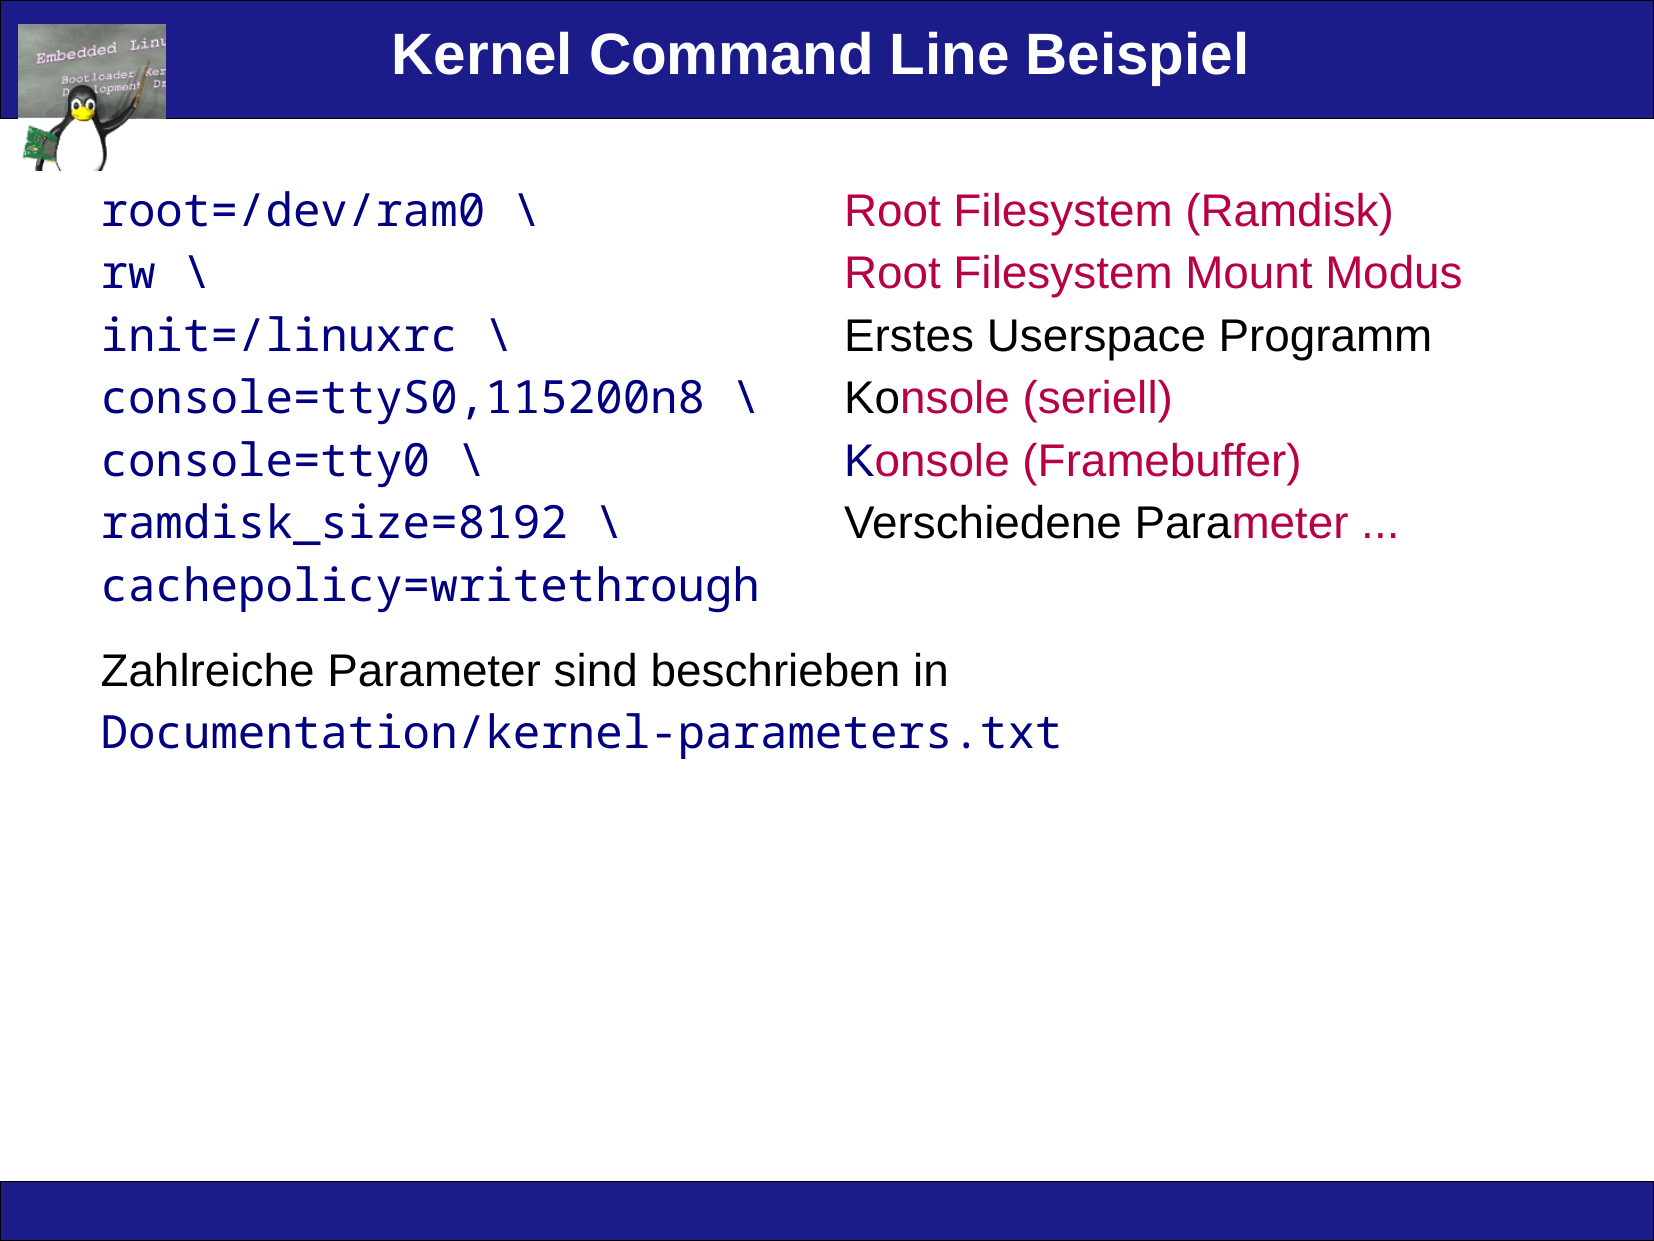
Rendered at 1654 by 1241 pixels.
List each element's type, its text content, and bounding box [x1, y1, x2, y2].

picture [18, 24, 166, 171]
title Kernel Command Line Beispiel [76, 19, 1565, 89]
list root=/dev/ram0 \ Root Filesystem (Ramdisk) rw \ Root Filesystem Mount Modus init=/linuxrc \ Erstes Userspace Programm console=ttyS0,115200n8 \ Konsole (seriell) console=tty0 \ Konsole (Framebuffer) ramdisk_size=8192 \ Verschiedene Parameter ... cachepolicy=writethrough Zahlreiche Parameter sind beschrieben in Documentation/kernel-parameters.txt [82, 177, 1571, 1123]
